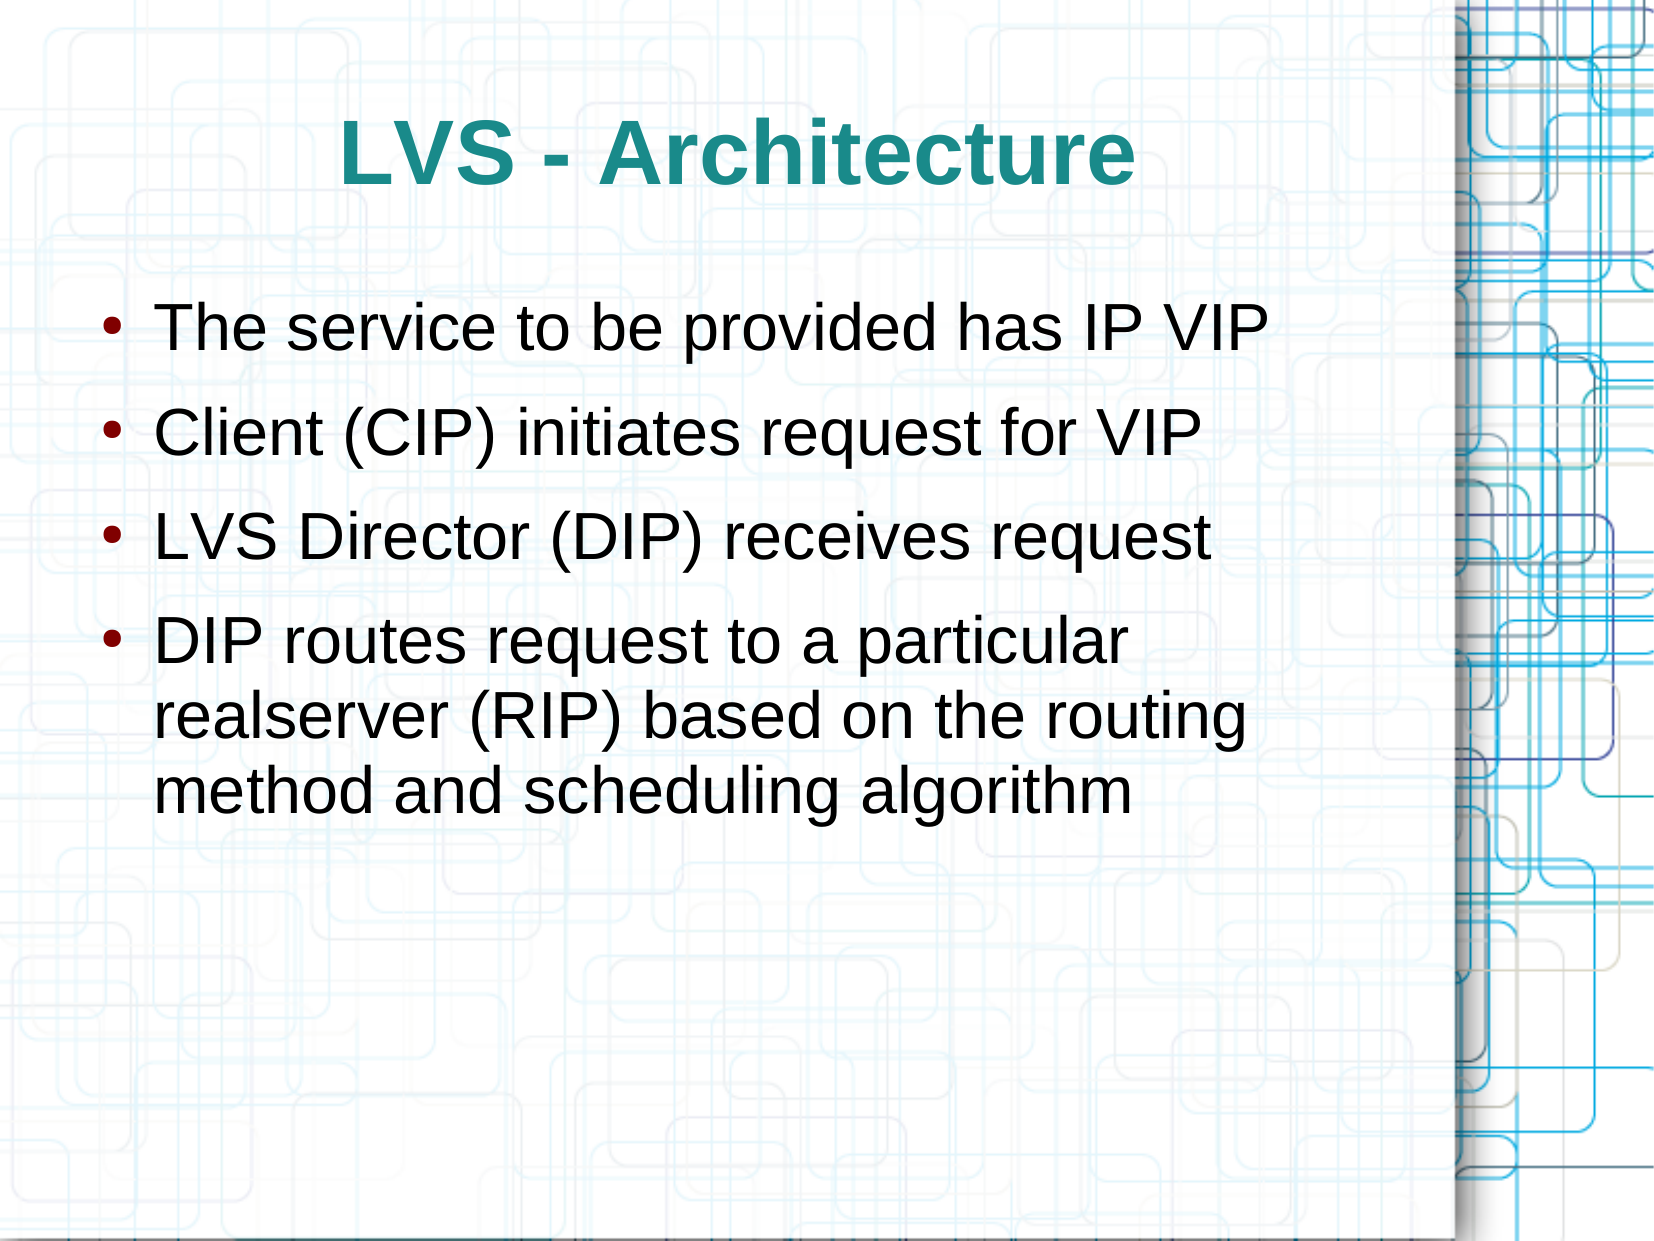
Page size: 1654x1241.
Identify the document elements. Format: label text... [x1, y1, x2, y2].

picture [0, 0, 1654, 1241]
list The service to be provided has IP VIP Client (CIP) initiates request for VIP LVS Director (DIP) receives request DIP routes request to a particular realserver (RIP) based on the routing method and scheduling algorithm [82, 290, 1418, 1094]
title LVS - Architecture [59, 49, 1418, 257]
